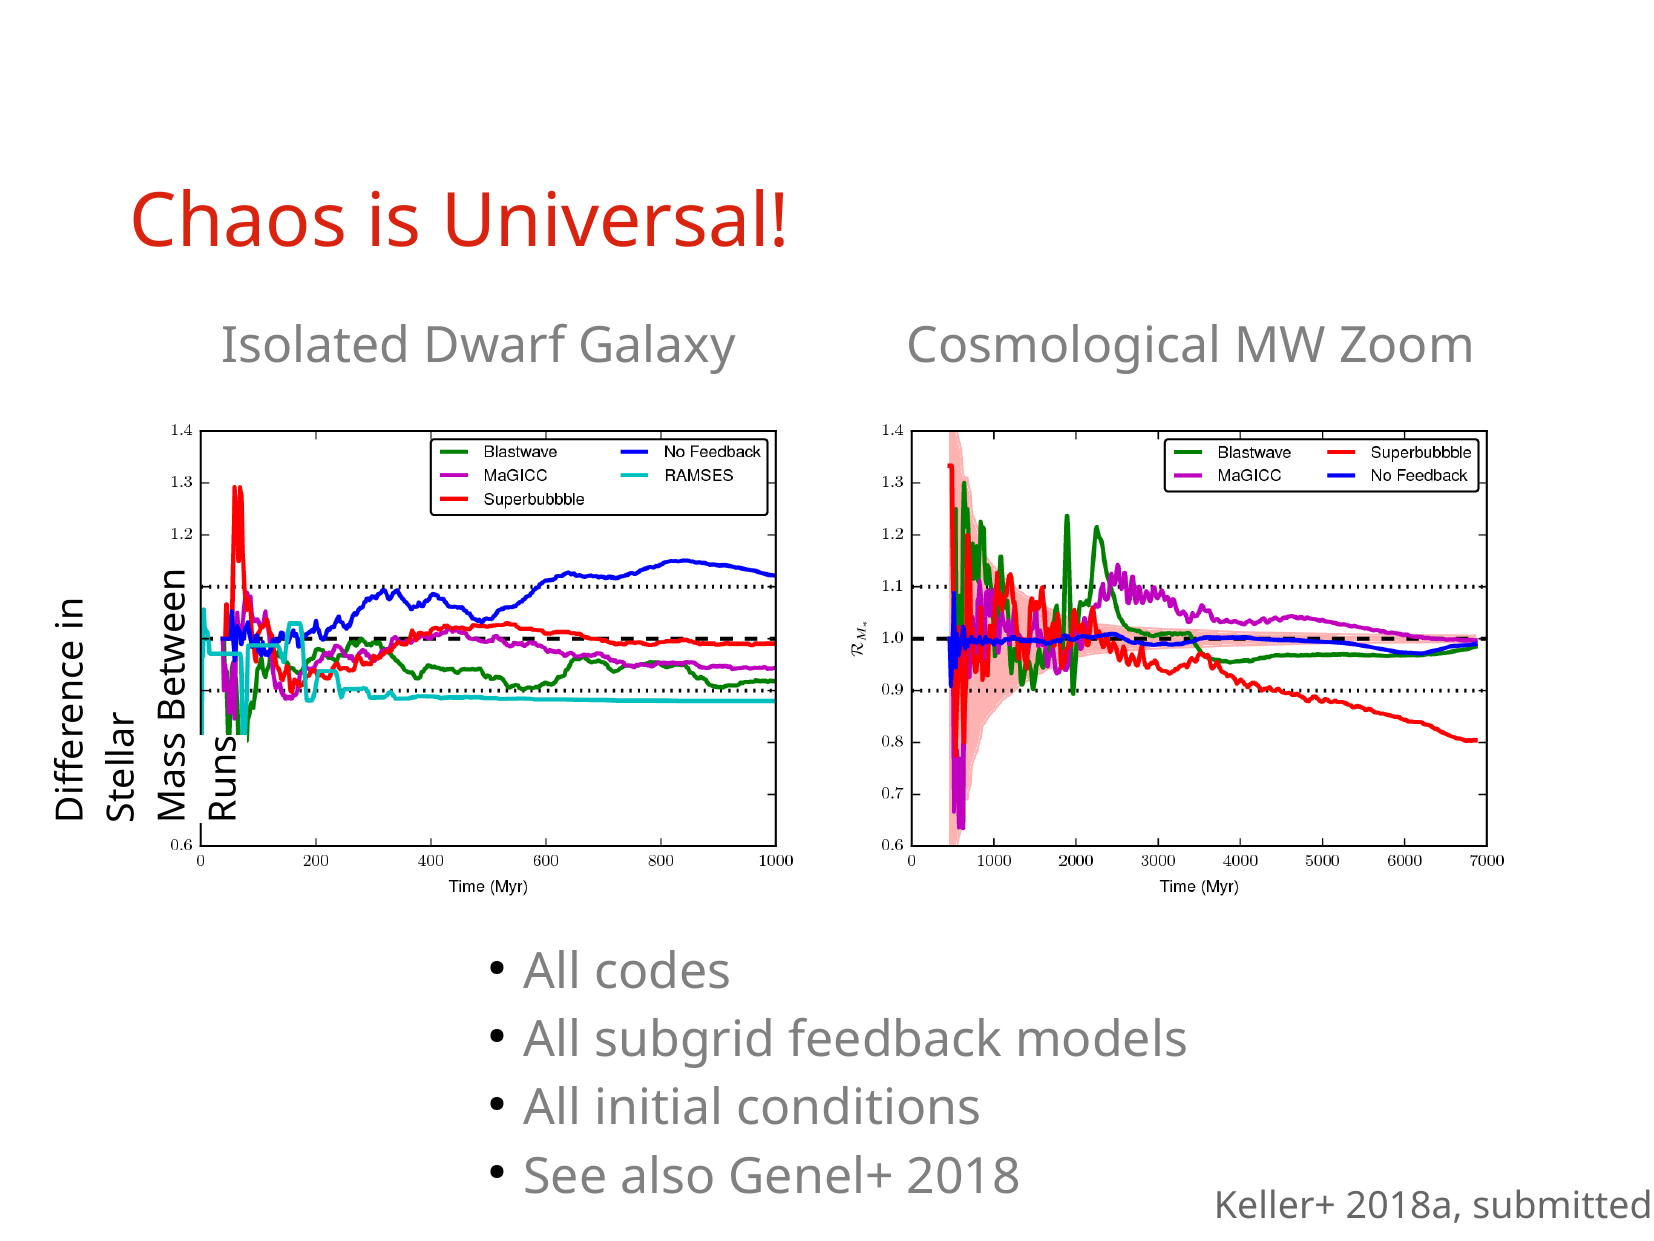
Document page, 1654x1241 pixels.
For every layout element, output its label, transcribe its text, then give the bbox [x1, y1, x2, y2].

text_box Difference in Stellar Mass Between Runs [35, 462, 135, 838]
text_box Keller+ 2018a, submitted [1199, 1171, 1654, 1229]
title Chaos is Universal! [129, 153, 1518, 281]
picture [840, 408, 1519, 910]
text_box Cosmological MW Zoom [892, 301, 1467, 373]
text_box Isolated Dwarf Galaxy [206, 301, 731, 373]
text_box All codes All subgrid feedback models All initial conditions See also Genel+ 2018 [473, 927, 1181, 1167]
picture [156, 408, 808, 910]
